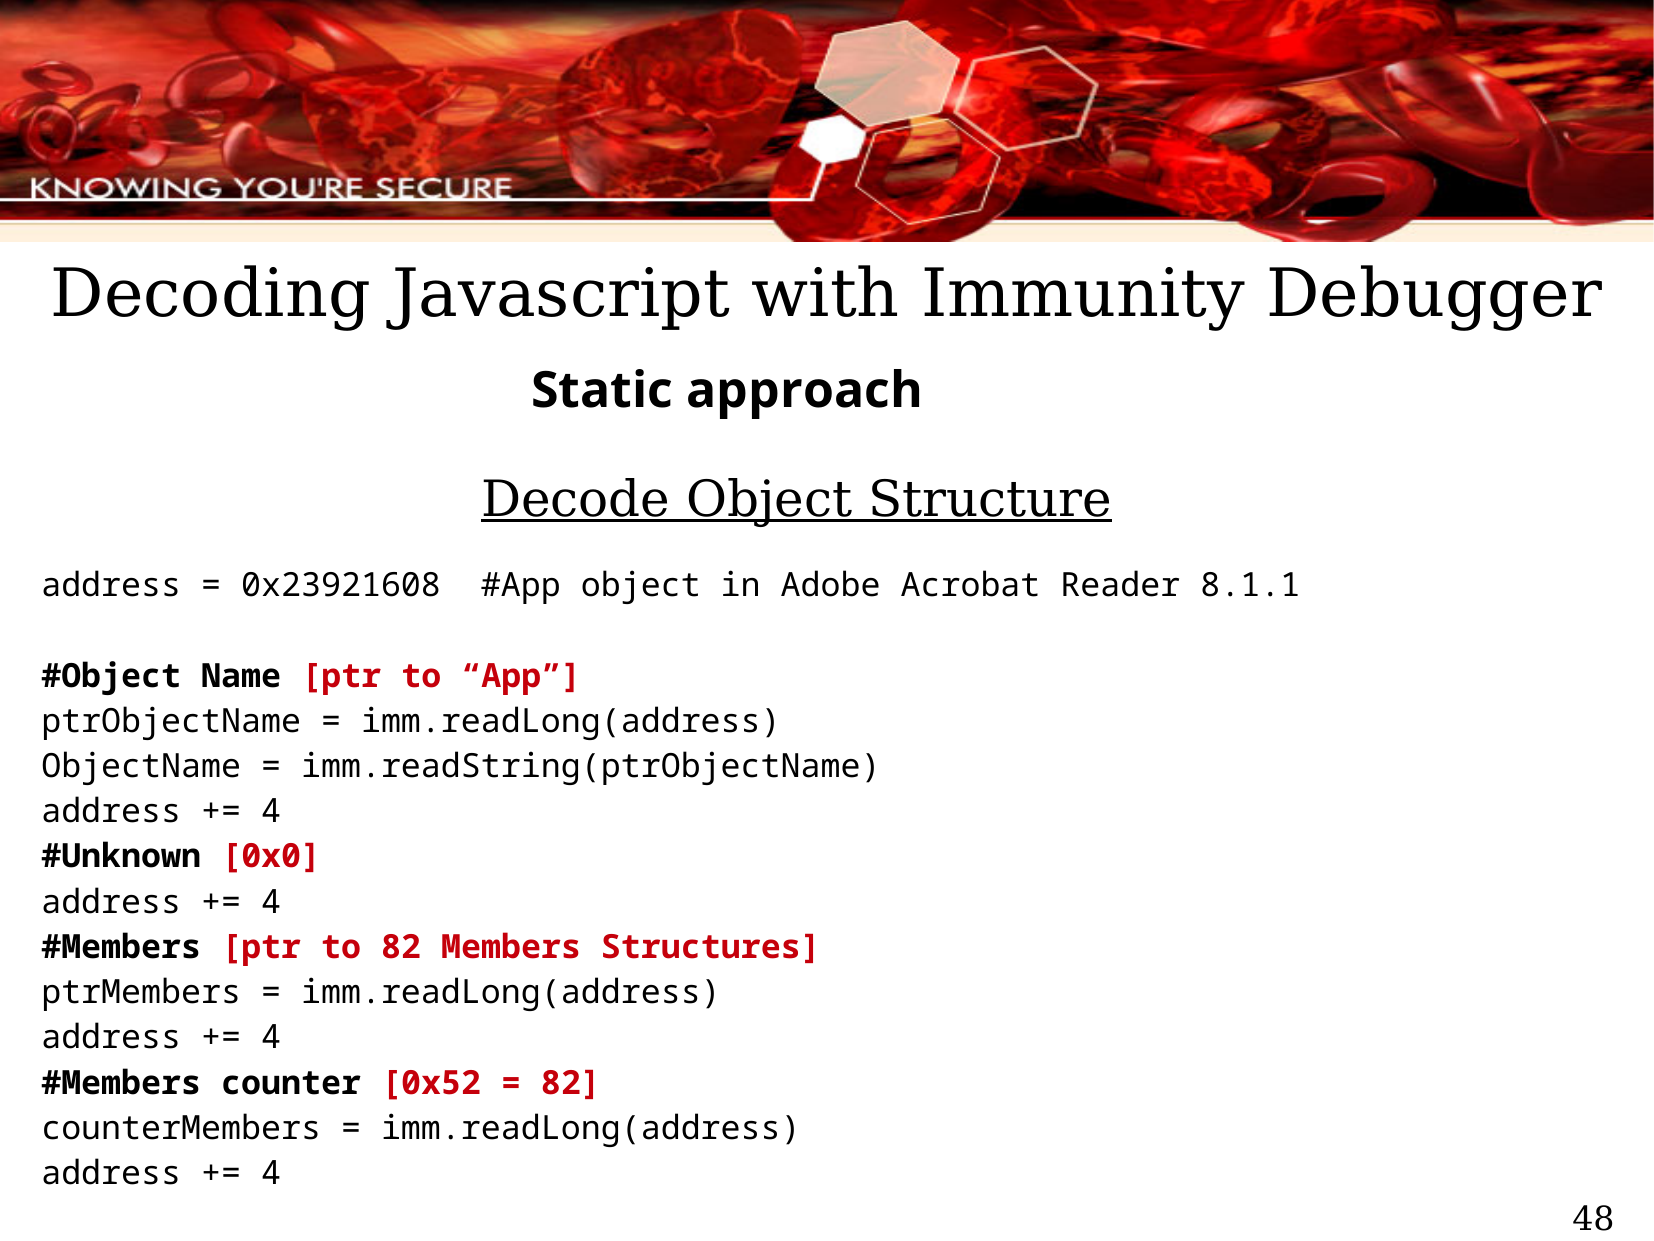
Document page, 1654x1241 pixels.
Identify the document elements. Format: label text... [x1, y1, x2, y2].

picture [0, 0, 1654, 189]
text_box address = 0x23921608 #App object in Adobe Acrobat Reader 8.1.1 #Object Name [ptr to “App”] ptrObjectName = imm.readLong(address) ObjectName = imm.readString(ptrObjectName) address += 4 #Unknown [0x0] address += 4 #Members [ptr to 82 Members Structures] ptrMembers = imm.readLong(address) address += 4 #Members counter [0x52 = 82] counterMembers = imm.readLong(address) address += 4 ... (next Object) [41, 561, 1302, 1186]
text_box Static approach [531, 354, 1014, 433]
text_box Decode Object Structure [478, 466, 1116, 531]
title Decoding Javascript with Immunity Debugger [0, 189, 1654, 397]
